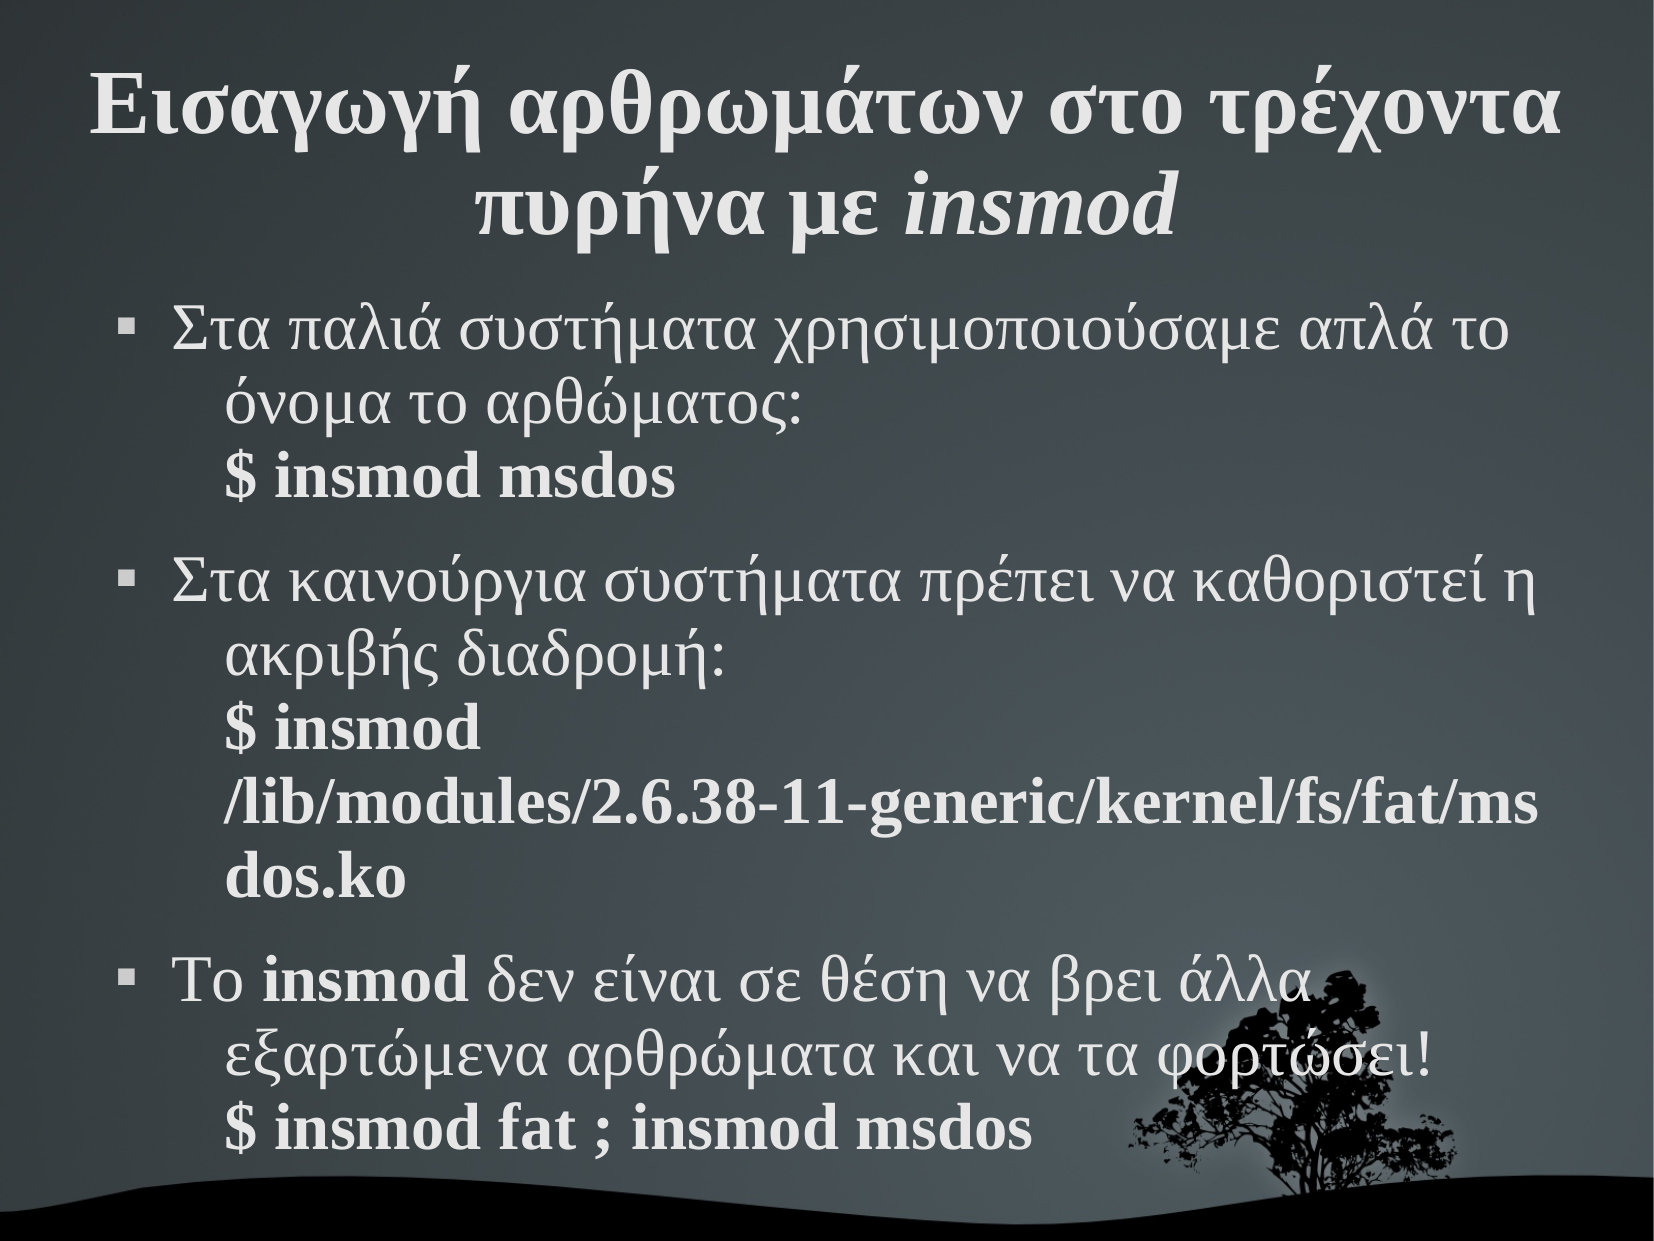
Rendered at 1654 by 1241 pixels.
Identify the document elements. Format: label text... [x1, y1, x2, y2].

list Στα παλιά συστήματα χρησιμοποιούσαμε απλά το όνομα το αρθώματος: $ insmod msdos Στα καινούργια συστήματα πρέπει να καθοριστεί η ακριβής διαδρομή: $ insmod /lib/modules/2.6.38-11-generic/kernel/fs/fat/msdos.ko Το insmod δεν είναι σε θέση να βρει άλλα εξαρτώμενα αρθρώματα και να τα φορτώσει! $ insmod fat ; insmod msdos [82, 290, 1571, 1190]
picture [0, 0, 1654, 1241]
title Εισαγωγή αρθρωμάτων στο τρέχοντα πυρήνα με insmod [82, 33, 1571, 273]
